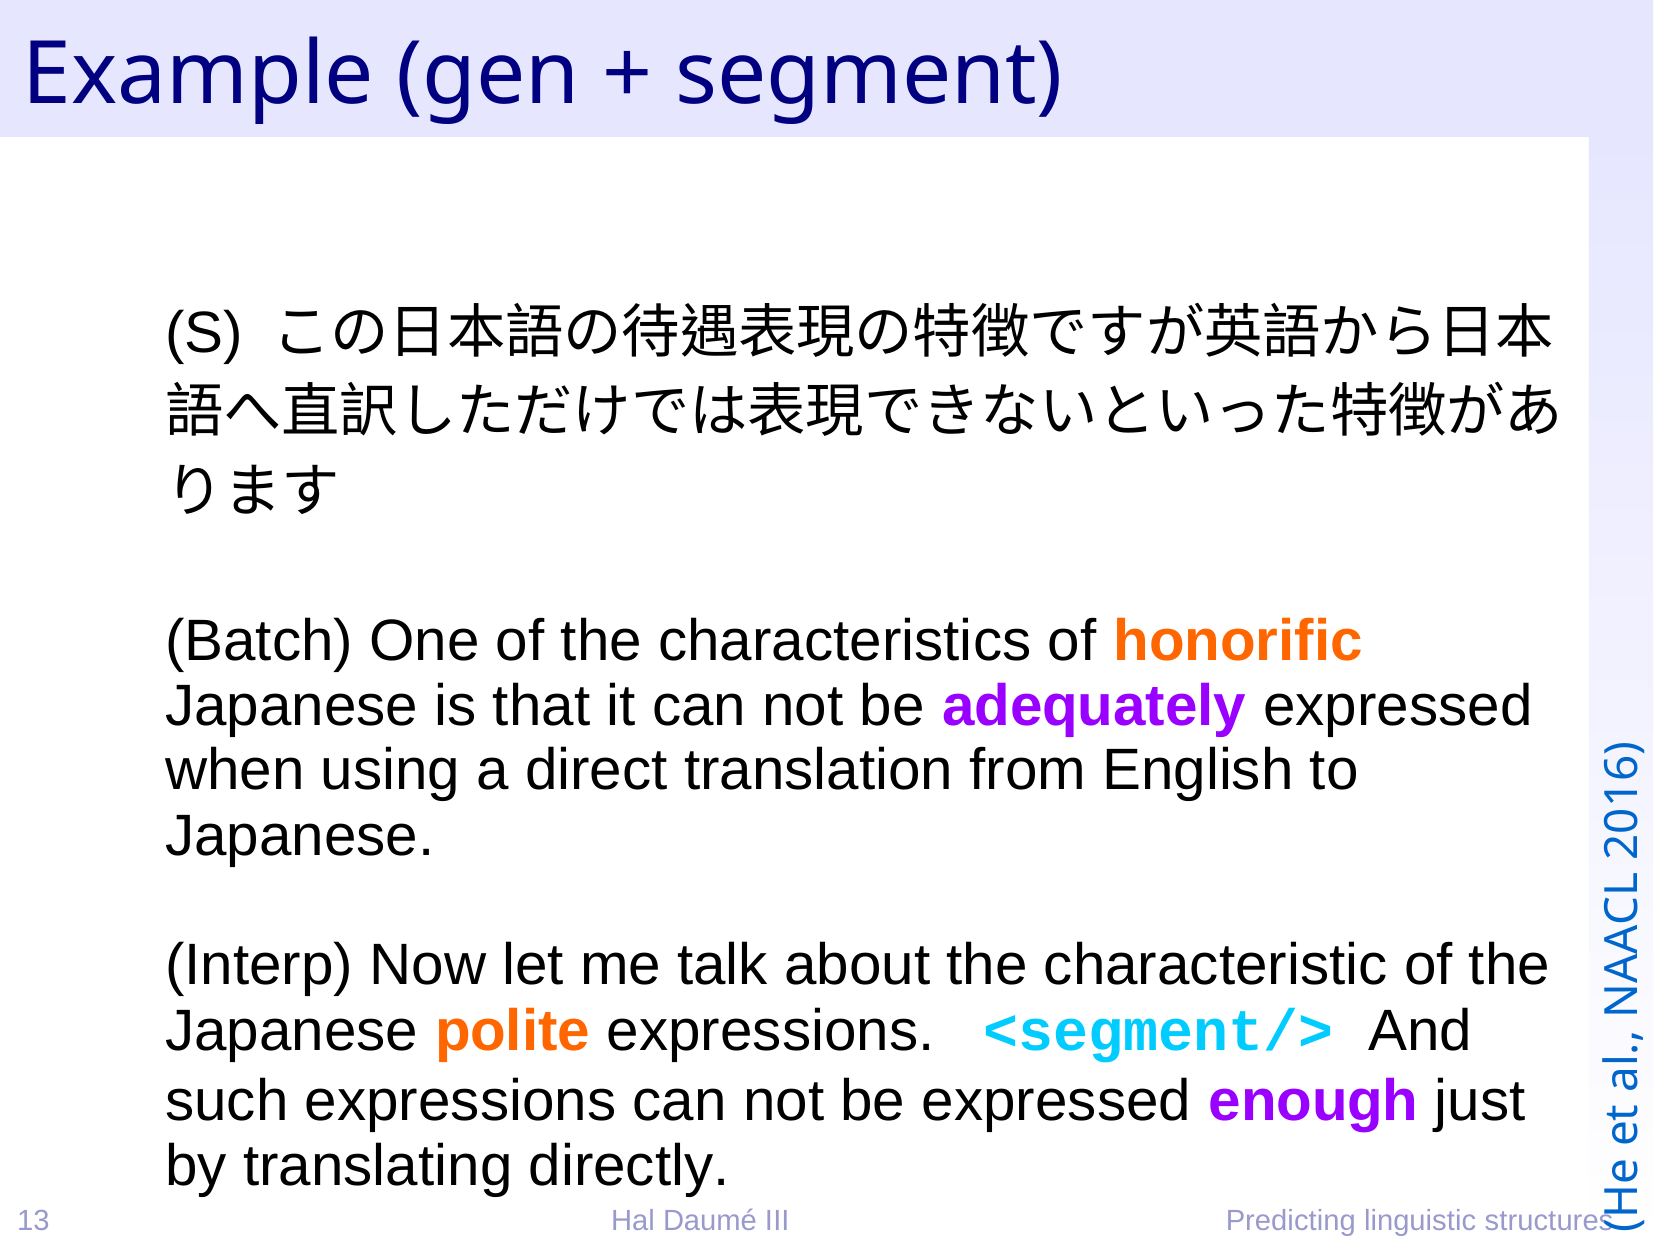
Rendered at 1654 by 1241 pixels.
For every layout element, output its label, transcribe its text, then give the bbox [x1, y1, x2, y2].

text_box (He et al., NAACL 2016) [1585, 688, 1649, 1236]
title Example (gen + segment) [22, 8, 1639, 131]
list (S) この日本語の待遇表現の特徴ですが英語から日本語へ直訳しただけでは表現できないといった特徴があります (Batch) One of the characteristics of honorific Japanese is that it can not be adequately expressed when using a direct translation from English to Japanese. (Interp) Now let me talk about the characteristic of the Japanese polite expressions. <segment/> And such expressions can not be expressed enough just by translating directly. [82, 290, 1571, 1155]
